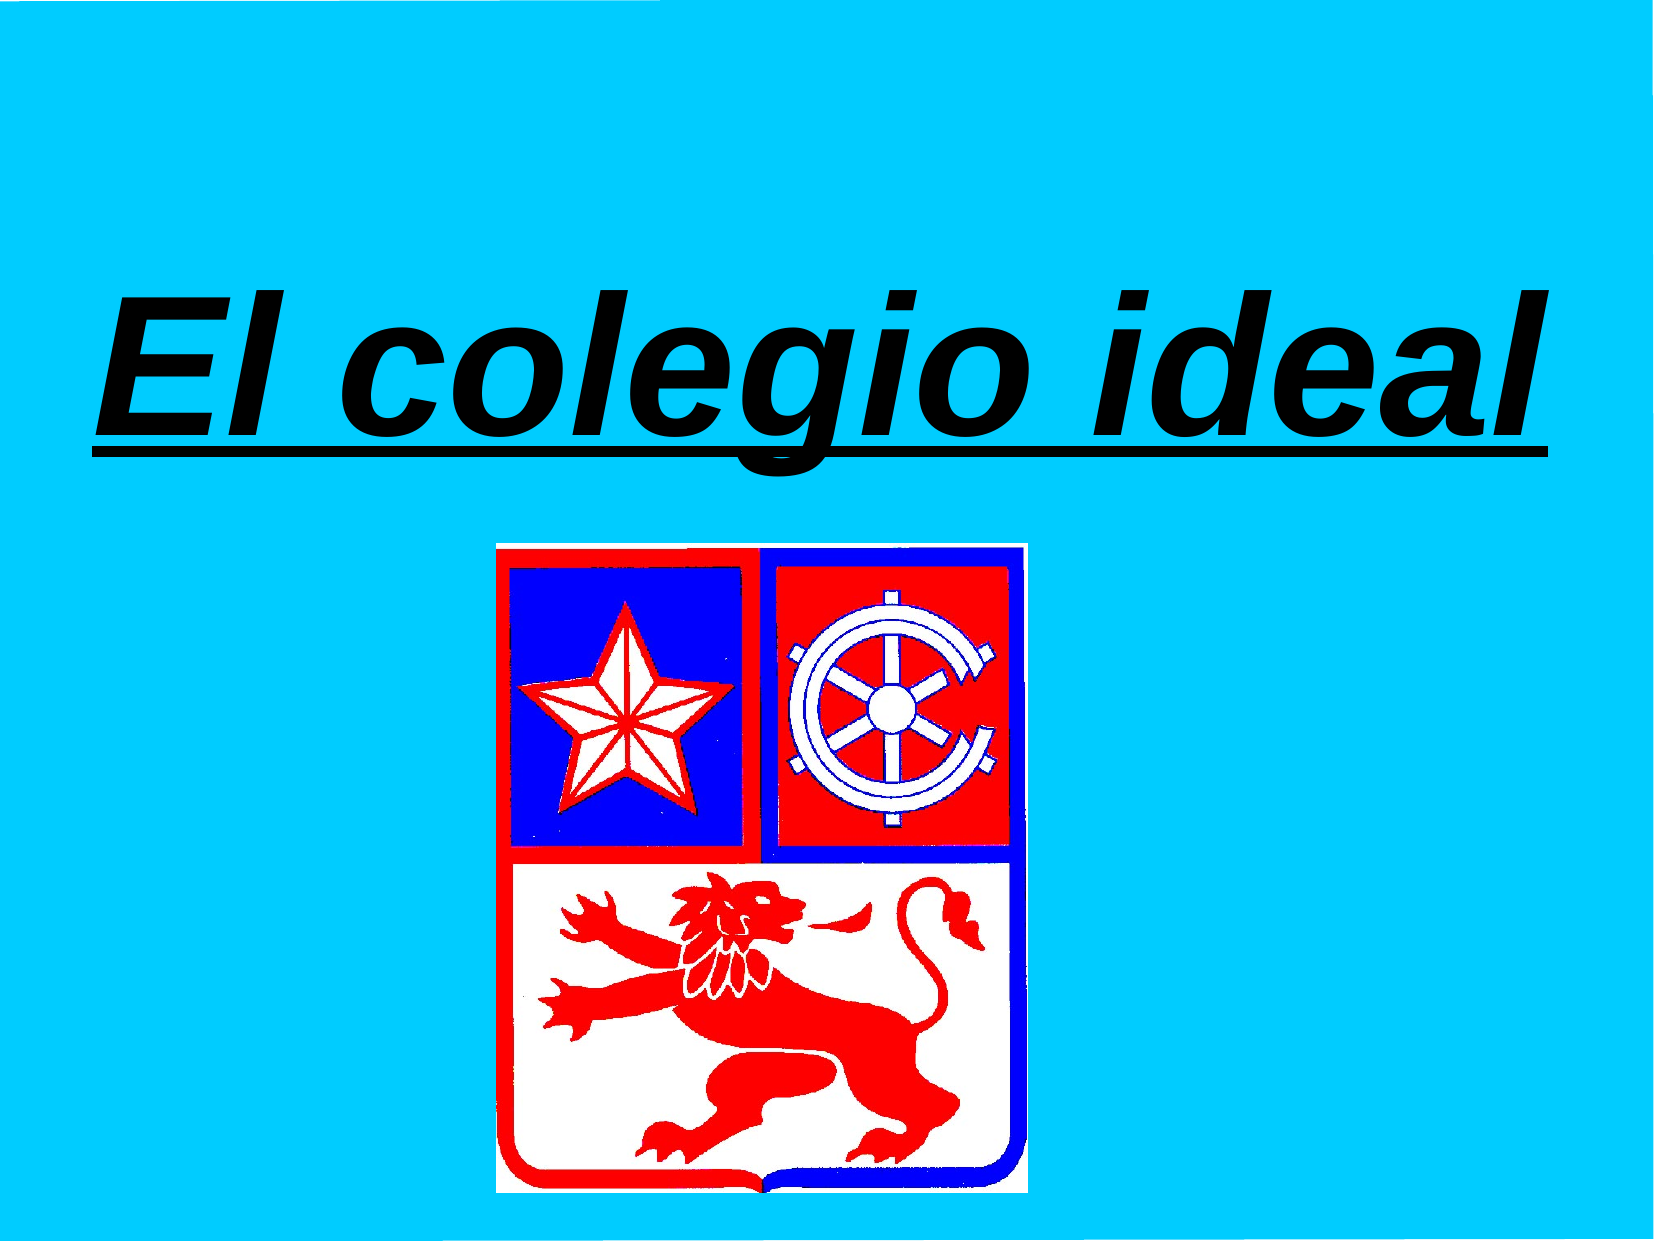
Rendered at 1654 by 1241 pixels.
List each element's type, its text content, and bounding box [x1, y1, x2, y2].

list El colegio ideal [0, 0, 1654, 1241]
picture [497, 544, 1027, 1192]
